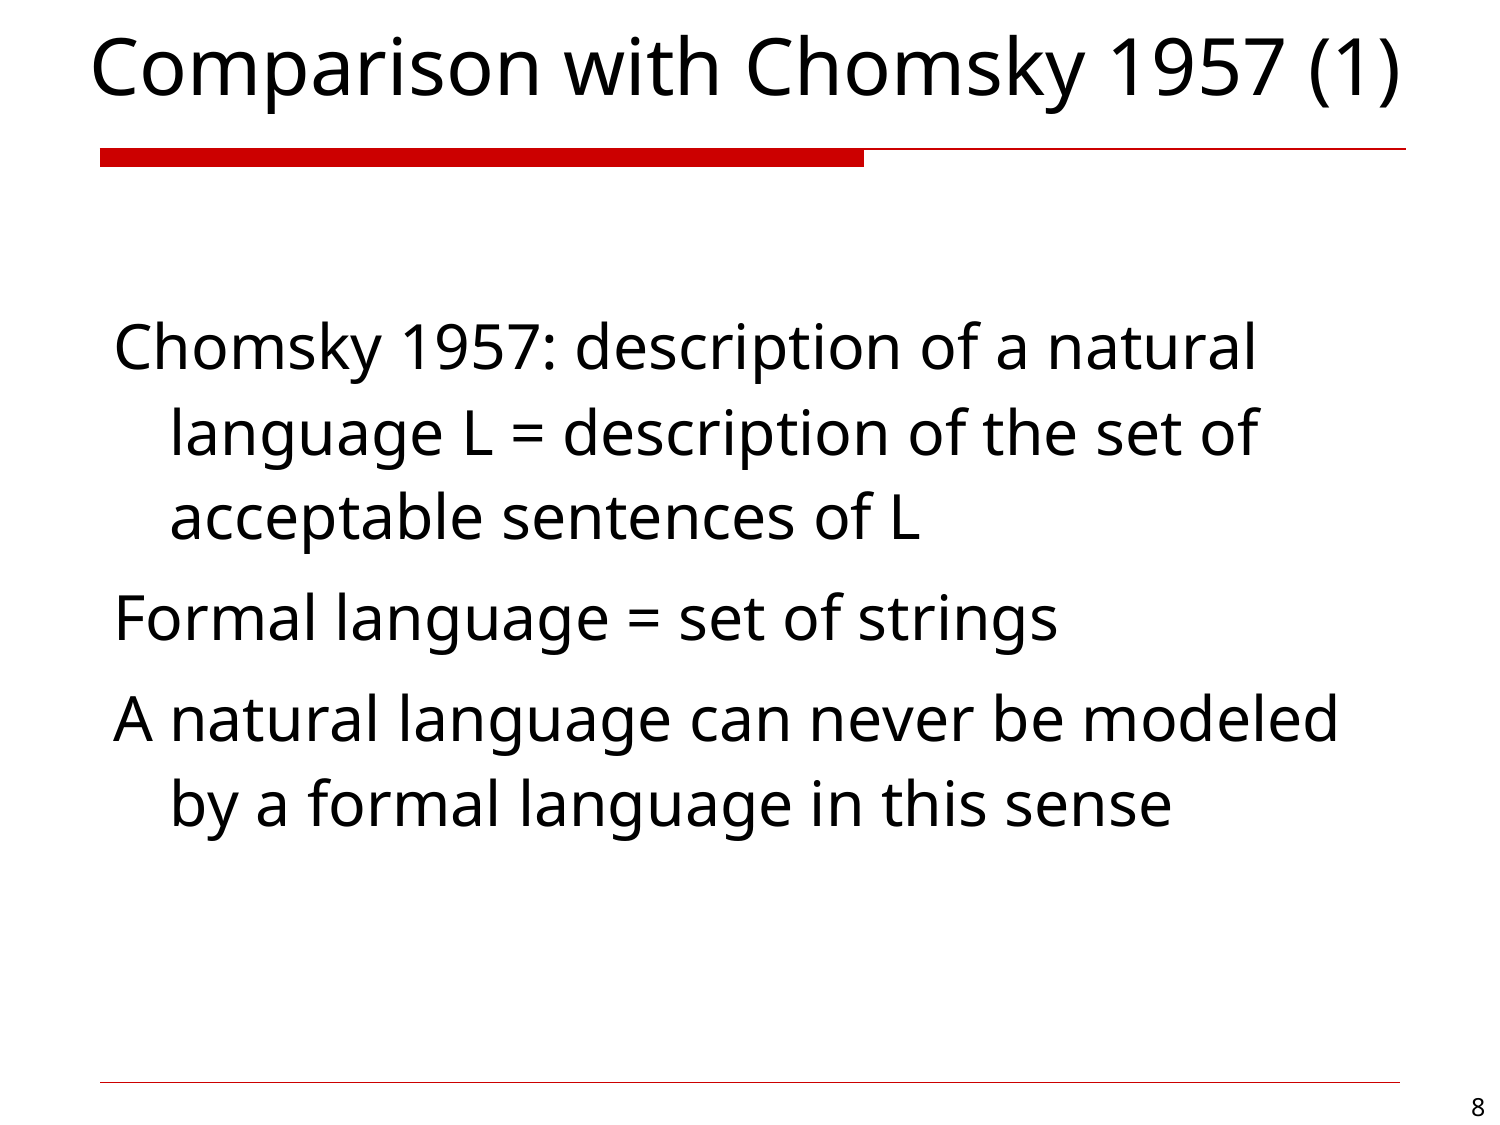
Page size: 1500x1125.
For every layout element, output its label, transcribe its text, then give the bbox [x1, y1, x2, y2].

list Chomsky 1957: description of a natural language L = description of the set of acceptable sentences of L Formal language = set of strings A natural language can never be modeled by a formal language in this sense [98, 295, 1411, 970]
title Comparison with Chomsky 1957 (1) [74, 12, 1463, 127]
